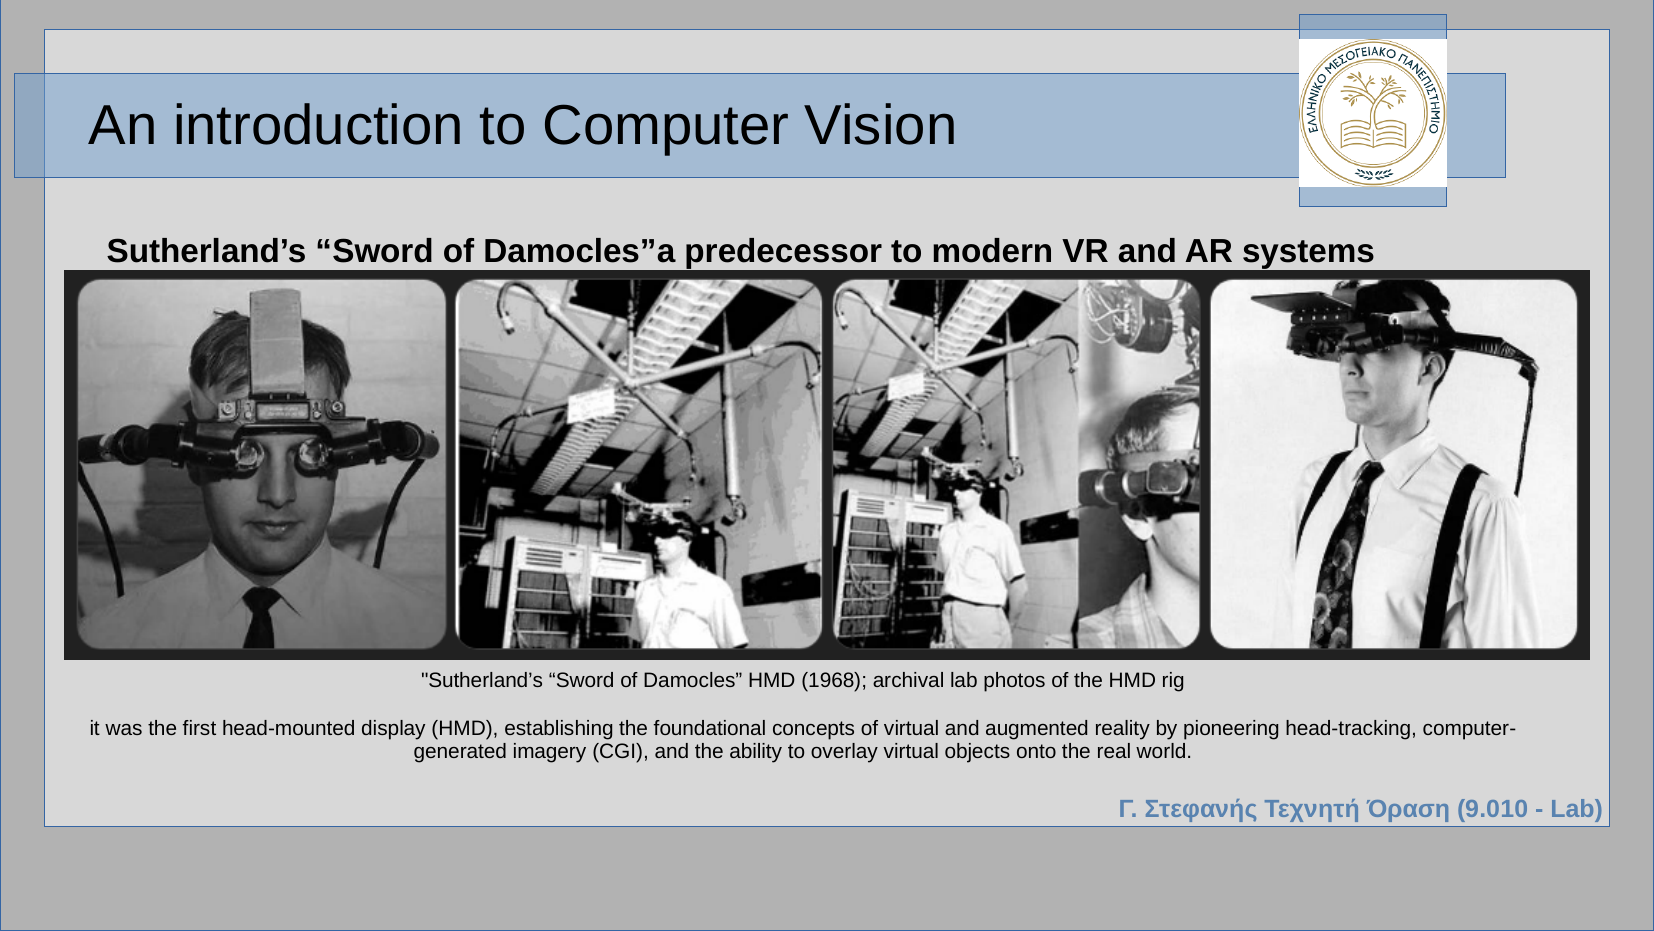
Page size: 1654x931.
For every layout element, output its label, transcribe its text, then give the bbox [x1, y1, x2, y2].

text_box Sutherland’s “Sword of Damocles”a predecessor to modern VR and AR systems [66, 206, 1418, 270]
picture [64, 270, 1590, 660]
picture [1299, 39, 1447, 187]
text_box Γ. Στεφανής Τεχνητή Όραση (9.010 - Lab) [1092, 772, 1630, 844]
title An introduction to Computer Vision [1447, 73, 1506, 178]
title An introduction to Computer Vision [88, 73, 1299, 178]
text_box "Sutherland’s “Sword of Damocles” HMD (1968); archival lab photos of the HMD rig it was the first head-mounted display (HMD), establishing the foundational concepts of virtual and augmented reality by pioneering head-tracking, computer-generated imagery (CGI), and the ability to overlay virtual objects onto the real world. [70, 661, 1536, 771]
